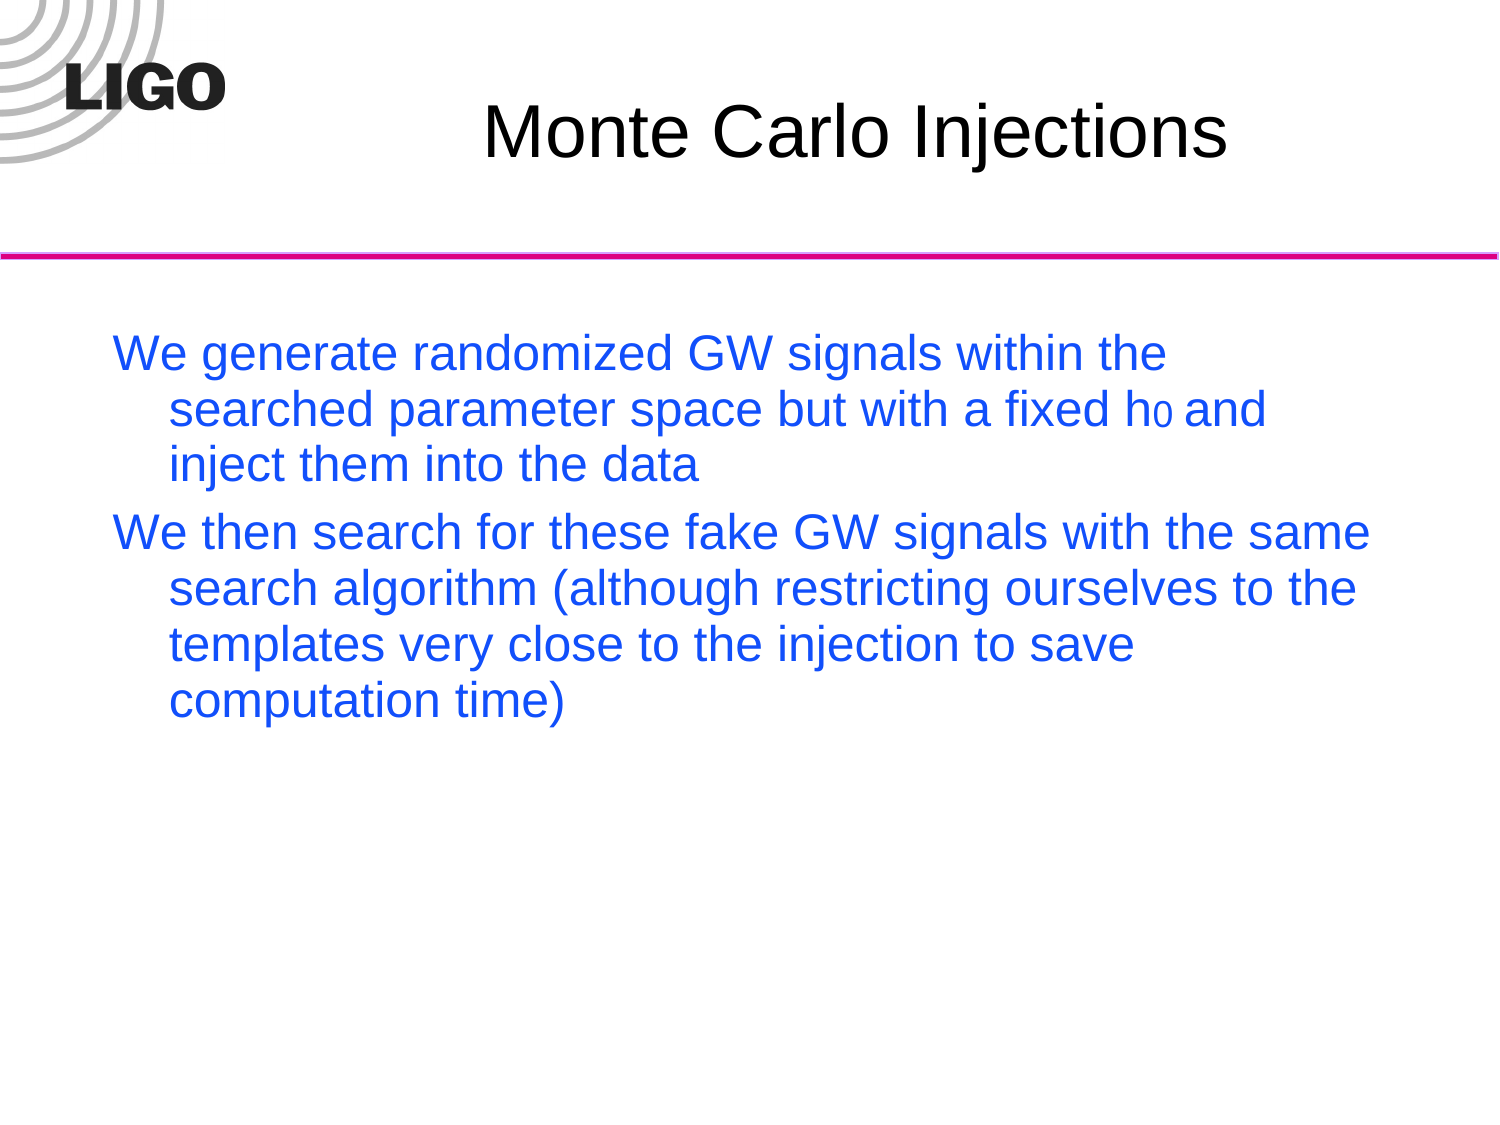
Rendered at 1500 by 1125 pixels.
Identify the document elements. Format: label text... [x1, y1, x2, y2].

list We generate randomized GW signals within the searched parameter space but with a fixed h0 and inject them into the data We then search for these fake GW signals with the same search algorithm (although restricting ourselves to the templates very close to the injection to save computation time) [112, 324, 1388, 1001]
title Monte Carlo Injections [262, 37, 1450, 225]
